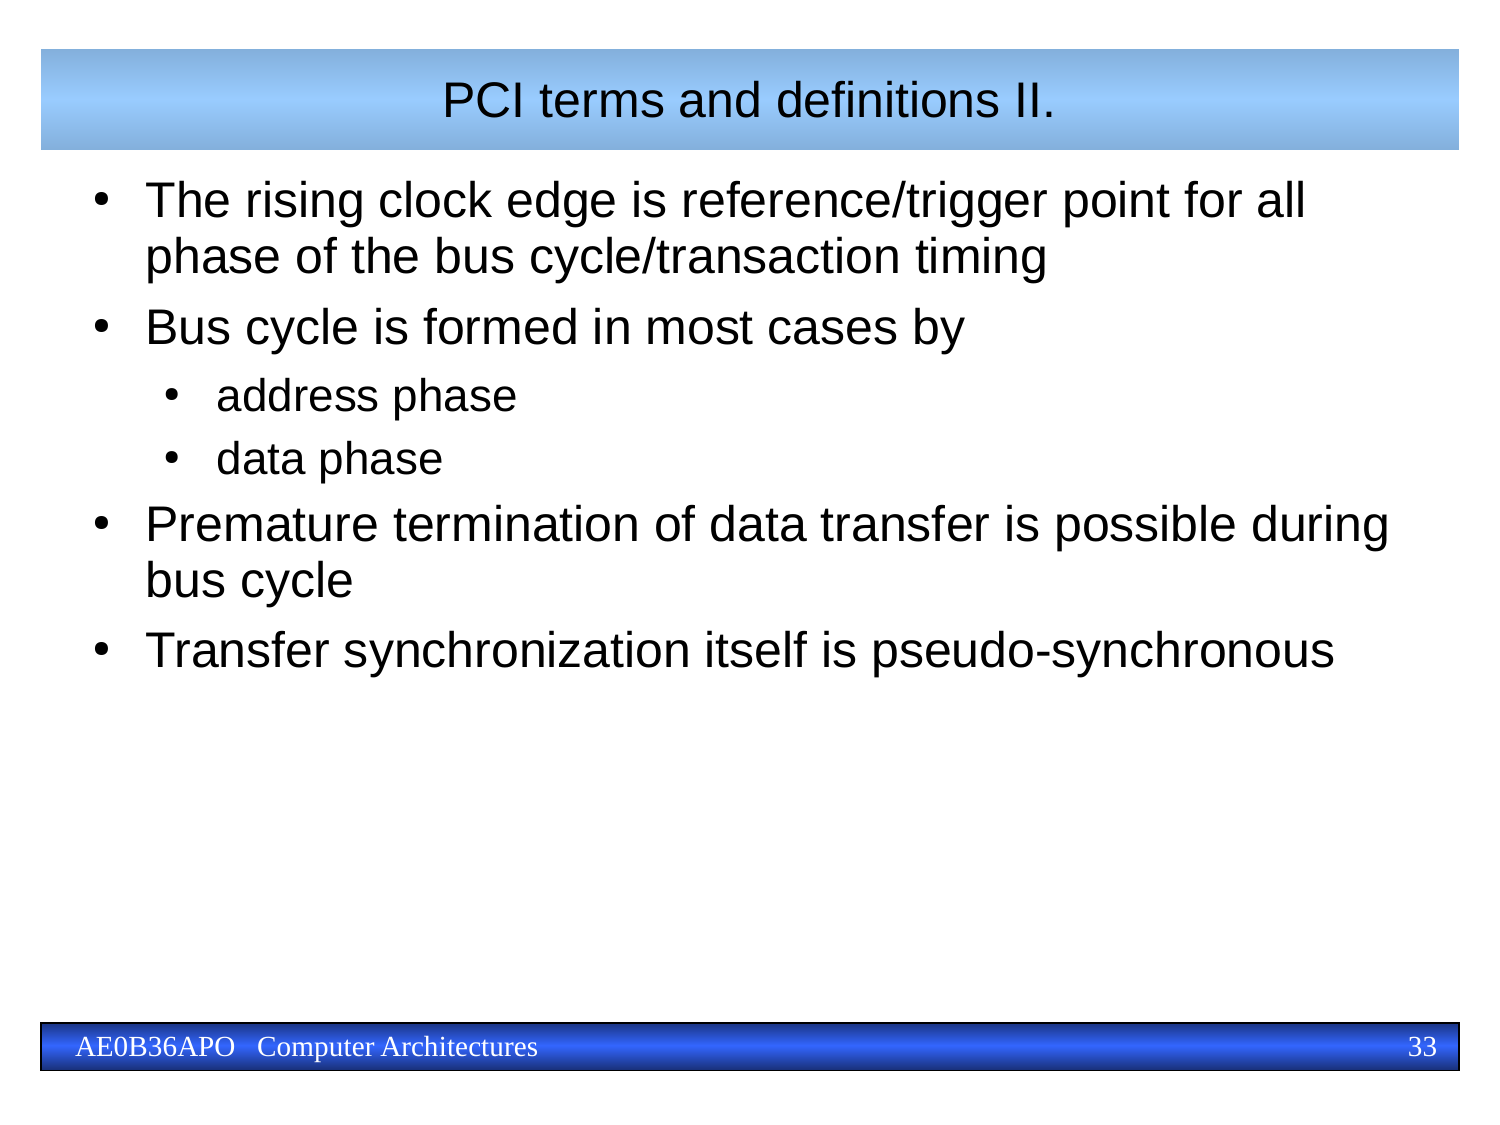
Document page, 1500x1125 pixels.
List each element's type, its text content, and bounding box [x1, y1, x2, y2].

title PCI terms and definitions II. [41, 49, 1459, 150]
list The rising clock edge is reference/trigger point for all phase of the bus cycle/transaction timing Bus cycle is formed in most cases by address phase data phase Premature termination of data transfer is possible during bus cycle Transfer synchronization itself is pseudo-synchronous [75, 172, 1426, 826]
